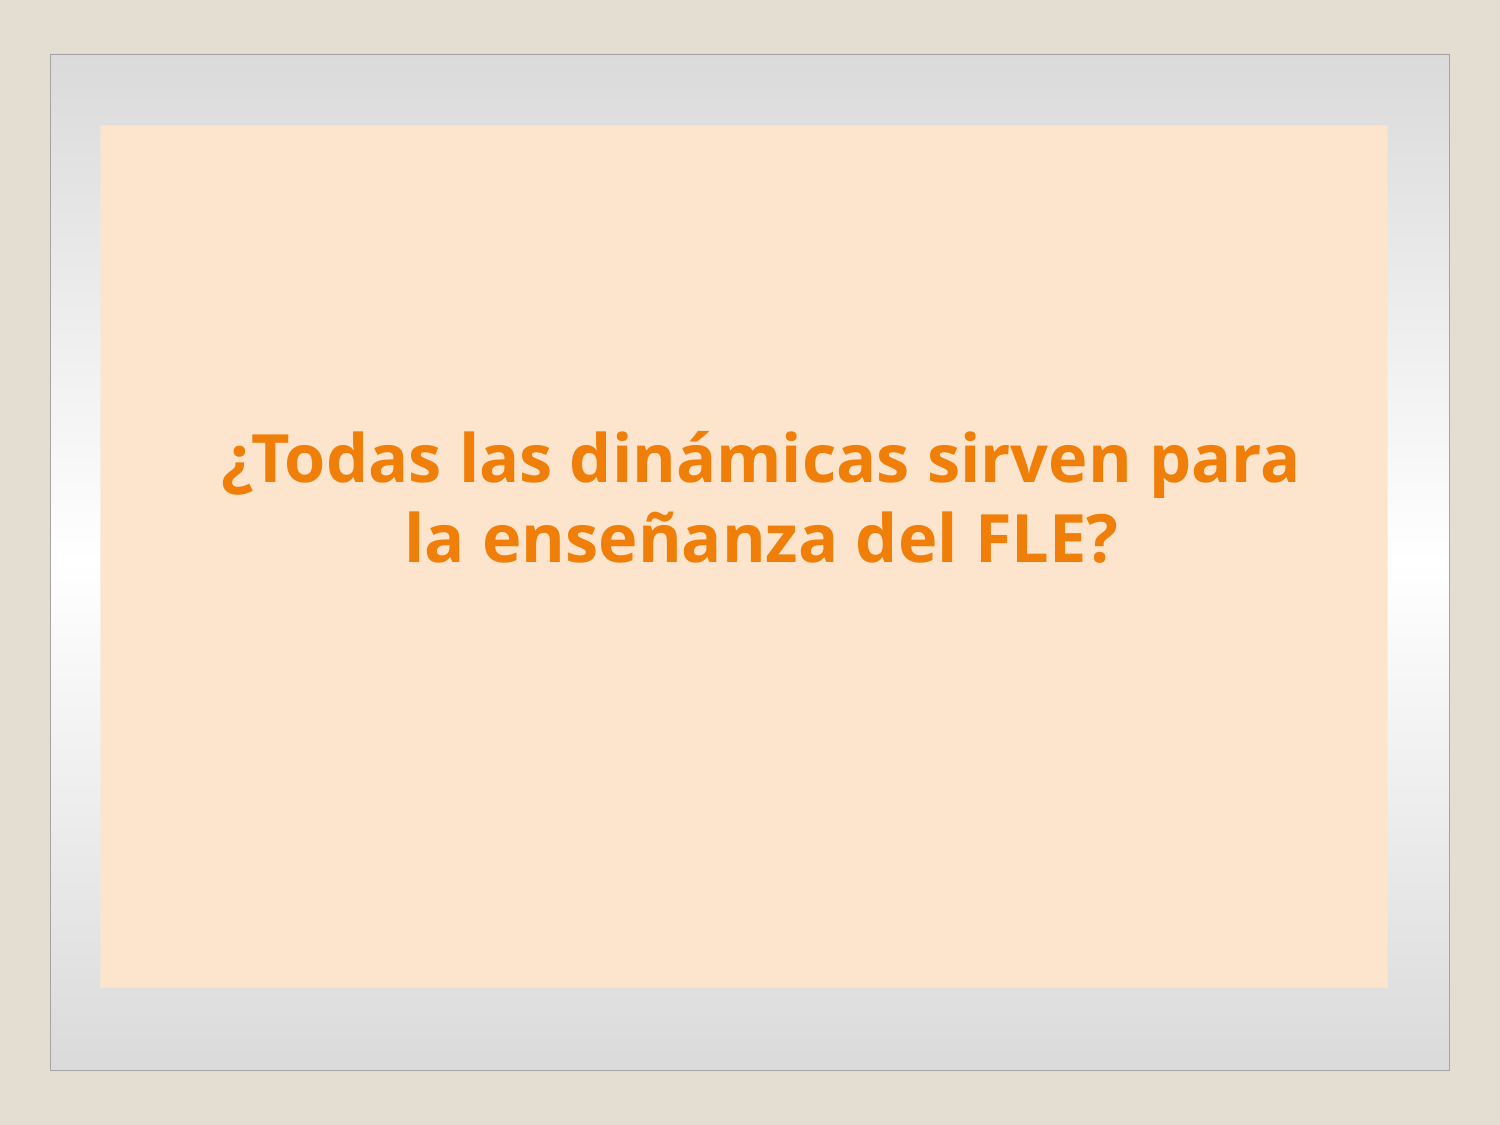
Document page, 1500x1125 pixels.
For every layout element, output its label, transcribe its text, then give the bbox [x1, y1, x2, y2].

text_box [100, 125, 1388, 988]
text_box ¿Todas las dinámicas sirven para la enseñanza del FLE? [183, 408, 1341, 584]
